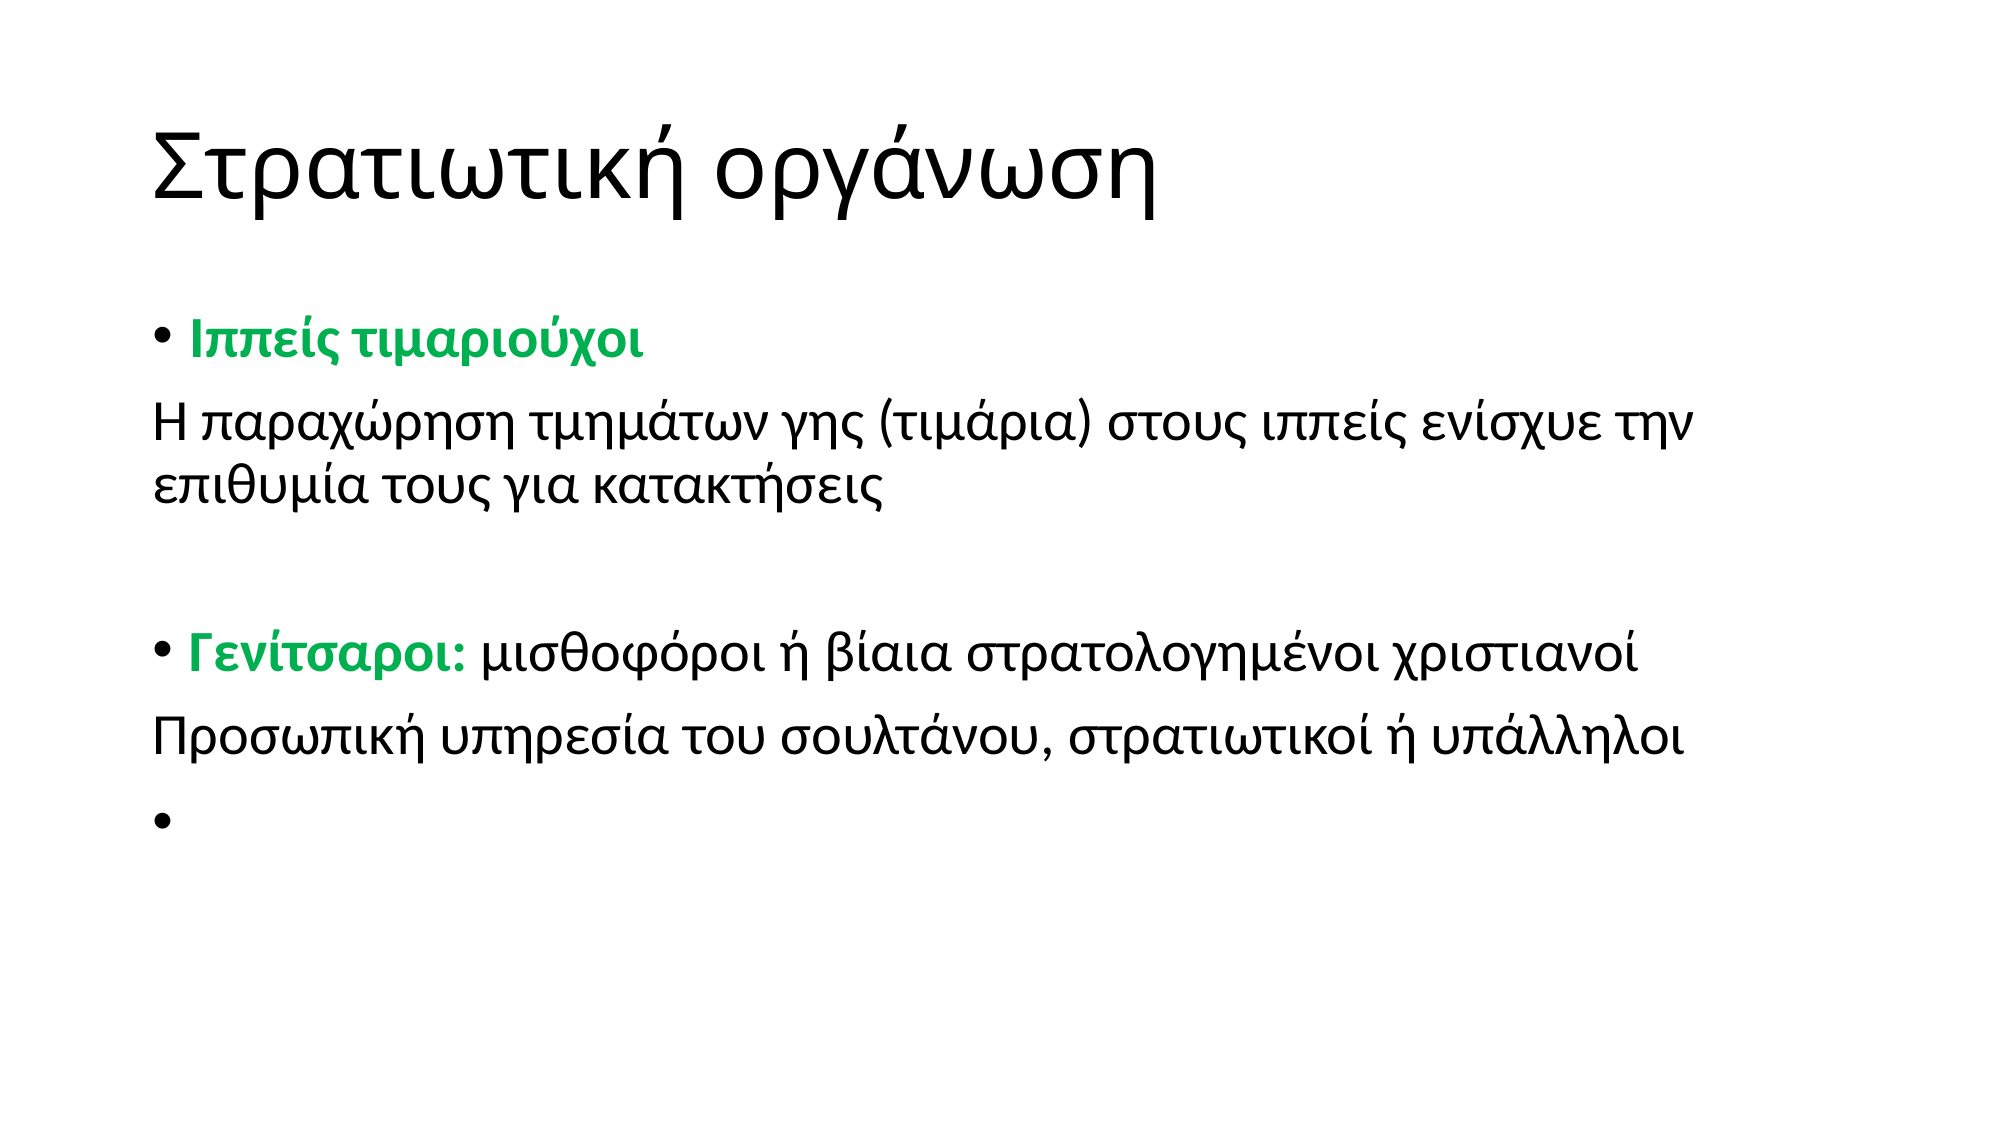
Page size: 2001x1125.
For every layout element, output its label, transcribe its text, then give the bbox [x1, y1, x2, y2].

title Στρατιωτική οργάνωση [137, 59, 1863, 278]
list Ιππείς τιμαριούχοι Η παραχώρηση τμημάτων γης (τιμάρια) στους ιππείς ενίσχυε την επιθυμία τους για κατακτήσεις Γενίτσαροι: μισθοφόροι ή βίαια στρατολογημένοι χριστιανοί Προσωπική υπηρεσία του σουλτάνου, στρατιωτικοί ή υπάλληλοι [137, 299, 1863, 1014]
